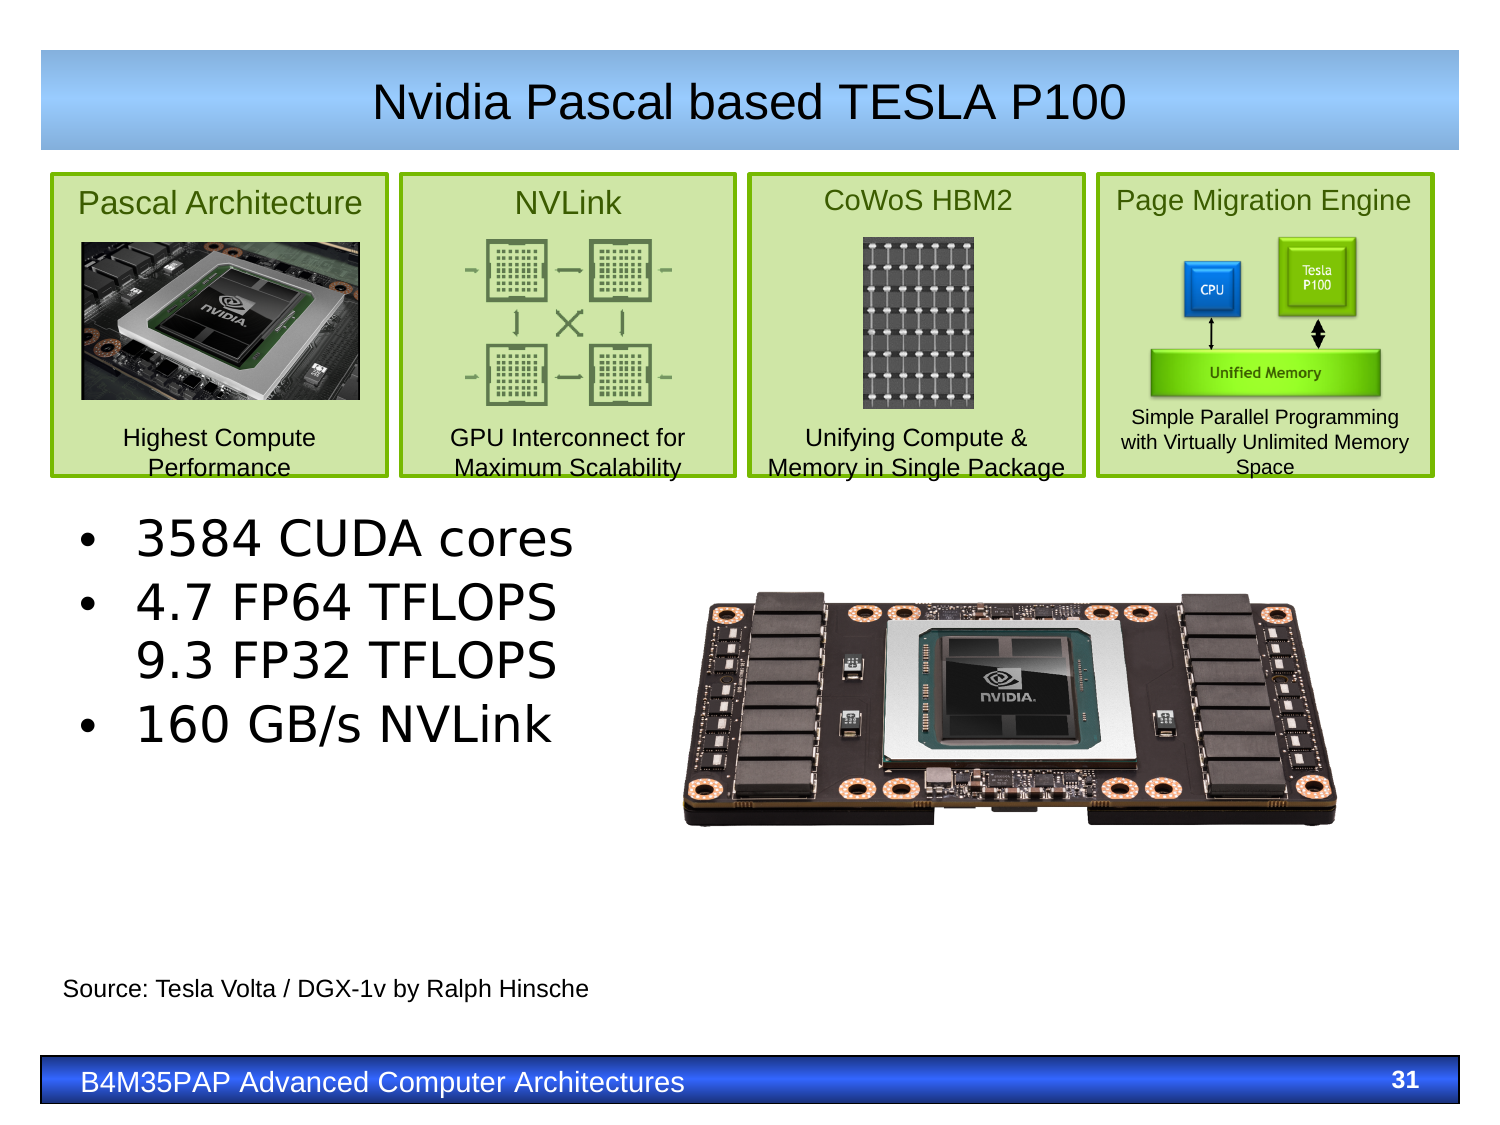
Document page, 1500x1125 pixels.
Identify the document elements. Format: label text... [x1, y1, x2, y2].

picture [81, 242, 360, 400]
text_box [635, 464, 642, 475]
text_box GPU Interconnect for Maximum Scalability [414, 413, 722, 462]
text_box [461, 462, 468, 473]
title Nvidia Pascal based TESLA P100 [41, 50, 1459, 150]
text_box [52, 174, 387, 413]
text_box [971, 462, 980, 467]
picture [1146, 234, 1384, 402]
text_box [774, 462, 781, 473]
text_box [749, 222, 1084, 413]
picture [863, 237, 974, 409]
text_box CoWoS HBM2 [744, 173, 1089, 222]
text_box Unifying Compute & Memory in Single Package [746, 413, 1087, 462]
text_box NVLink [408, 173, 728, 222]
text_box [151, 462, 160, 467]
text_box [401, 174, 736, 477]
text_box Highest Compute Performance [52, 413, 387, 462]
picture [860, 573, 1406, 835]
text_box [1098, 444, 1433, 477]
text_box [52, 462, 387, 477]
text_box Pascal Architecture [61, 173, 380, 222]
text_box [1252, 464, 1258, 473]
text_box Source: Tesla Volta / DGX-1v by Ralph Hinsche [47, 967, 605, 1011]
text_box [1098, 222, 1433, 396]
list 3584 CUDA cores 4.7 FP64 TFLOPS 9.3 FP32 TFLOPS 160 GB/s NVLink [64, 501, 860, 990]
text_box Simple Parallel Programming with Virtually Unlimited Memory Space [1096, 396, 1435, 444]
picture [465, 239, 672, 406]
text_box Page Migration Engine [1089, 173, 1439, 222]
text_box [749, 462, 1084, 477]
